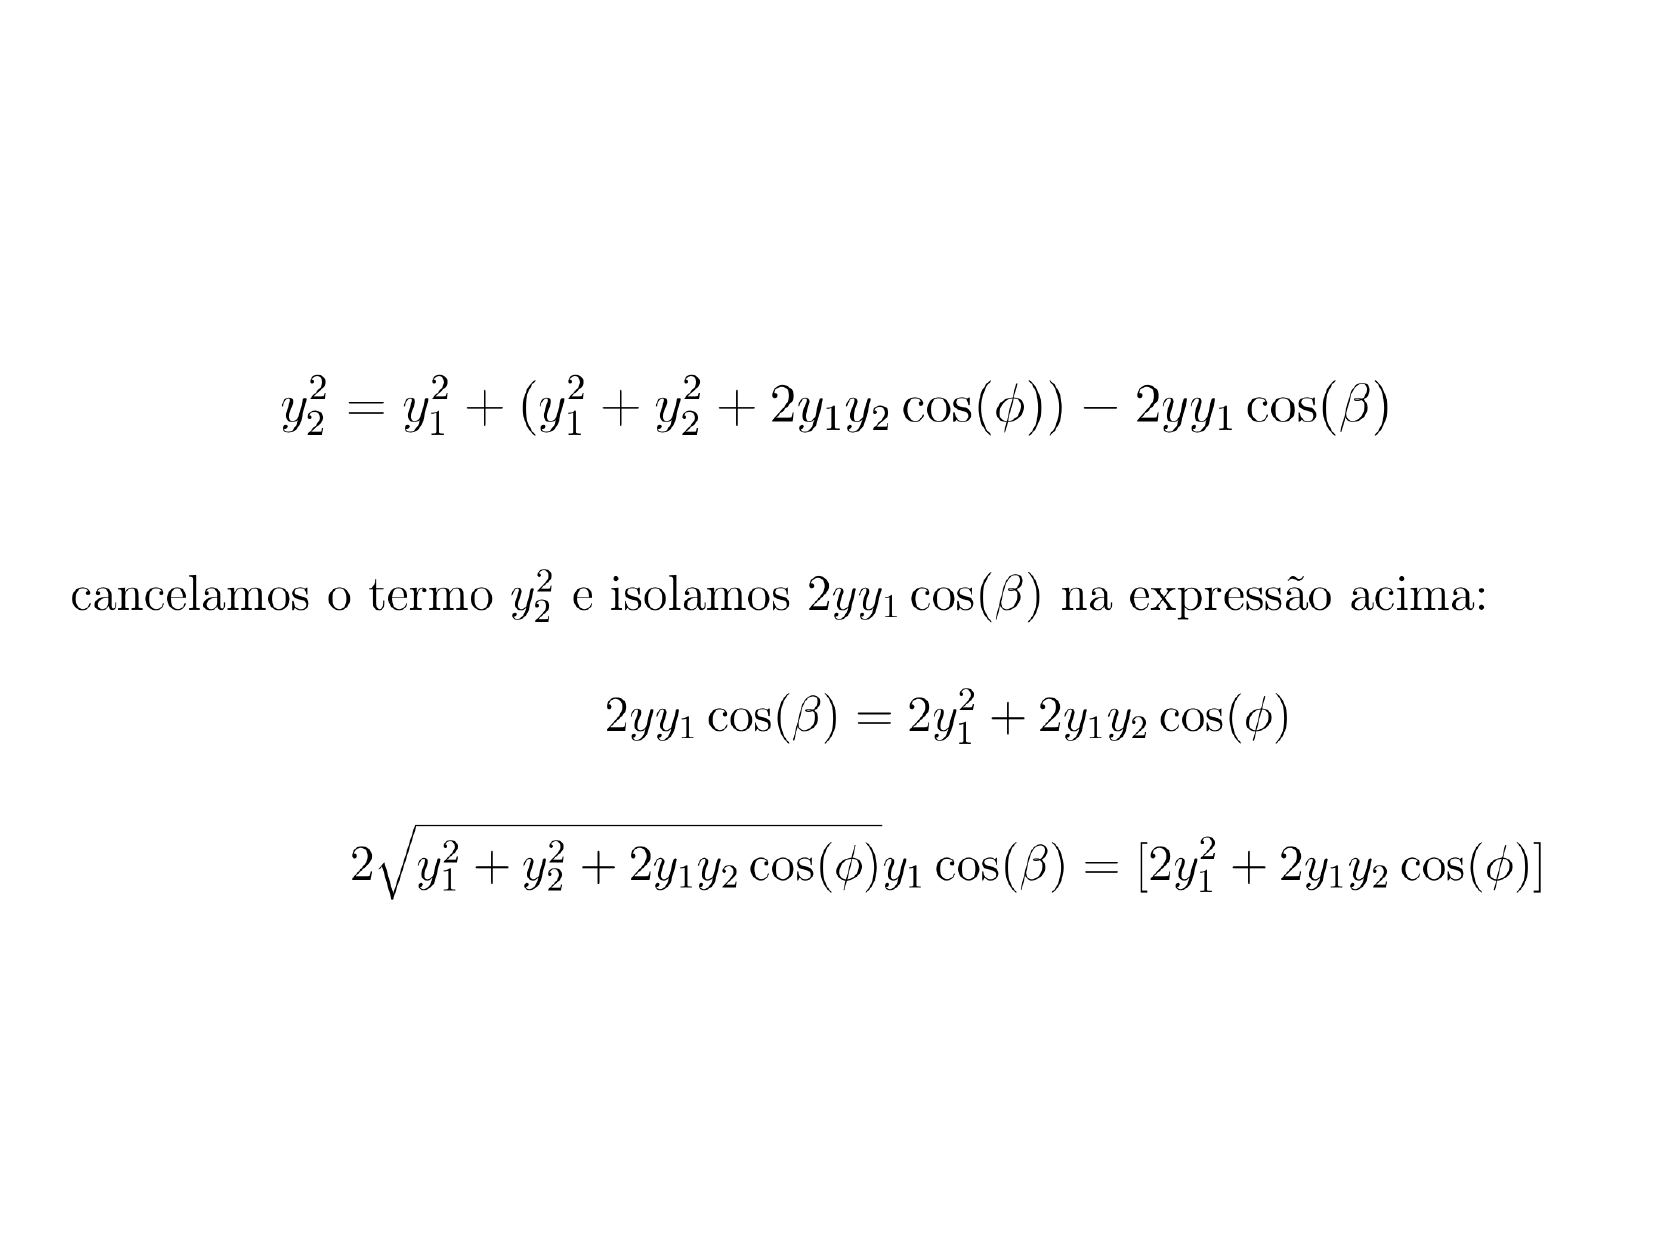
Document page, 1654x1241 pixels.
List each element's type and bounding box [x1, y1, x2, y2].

picture [265, 346, 1411, 455]
picture [54, 551, 1571, 934]
